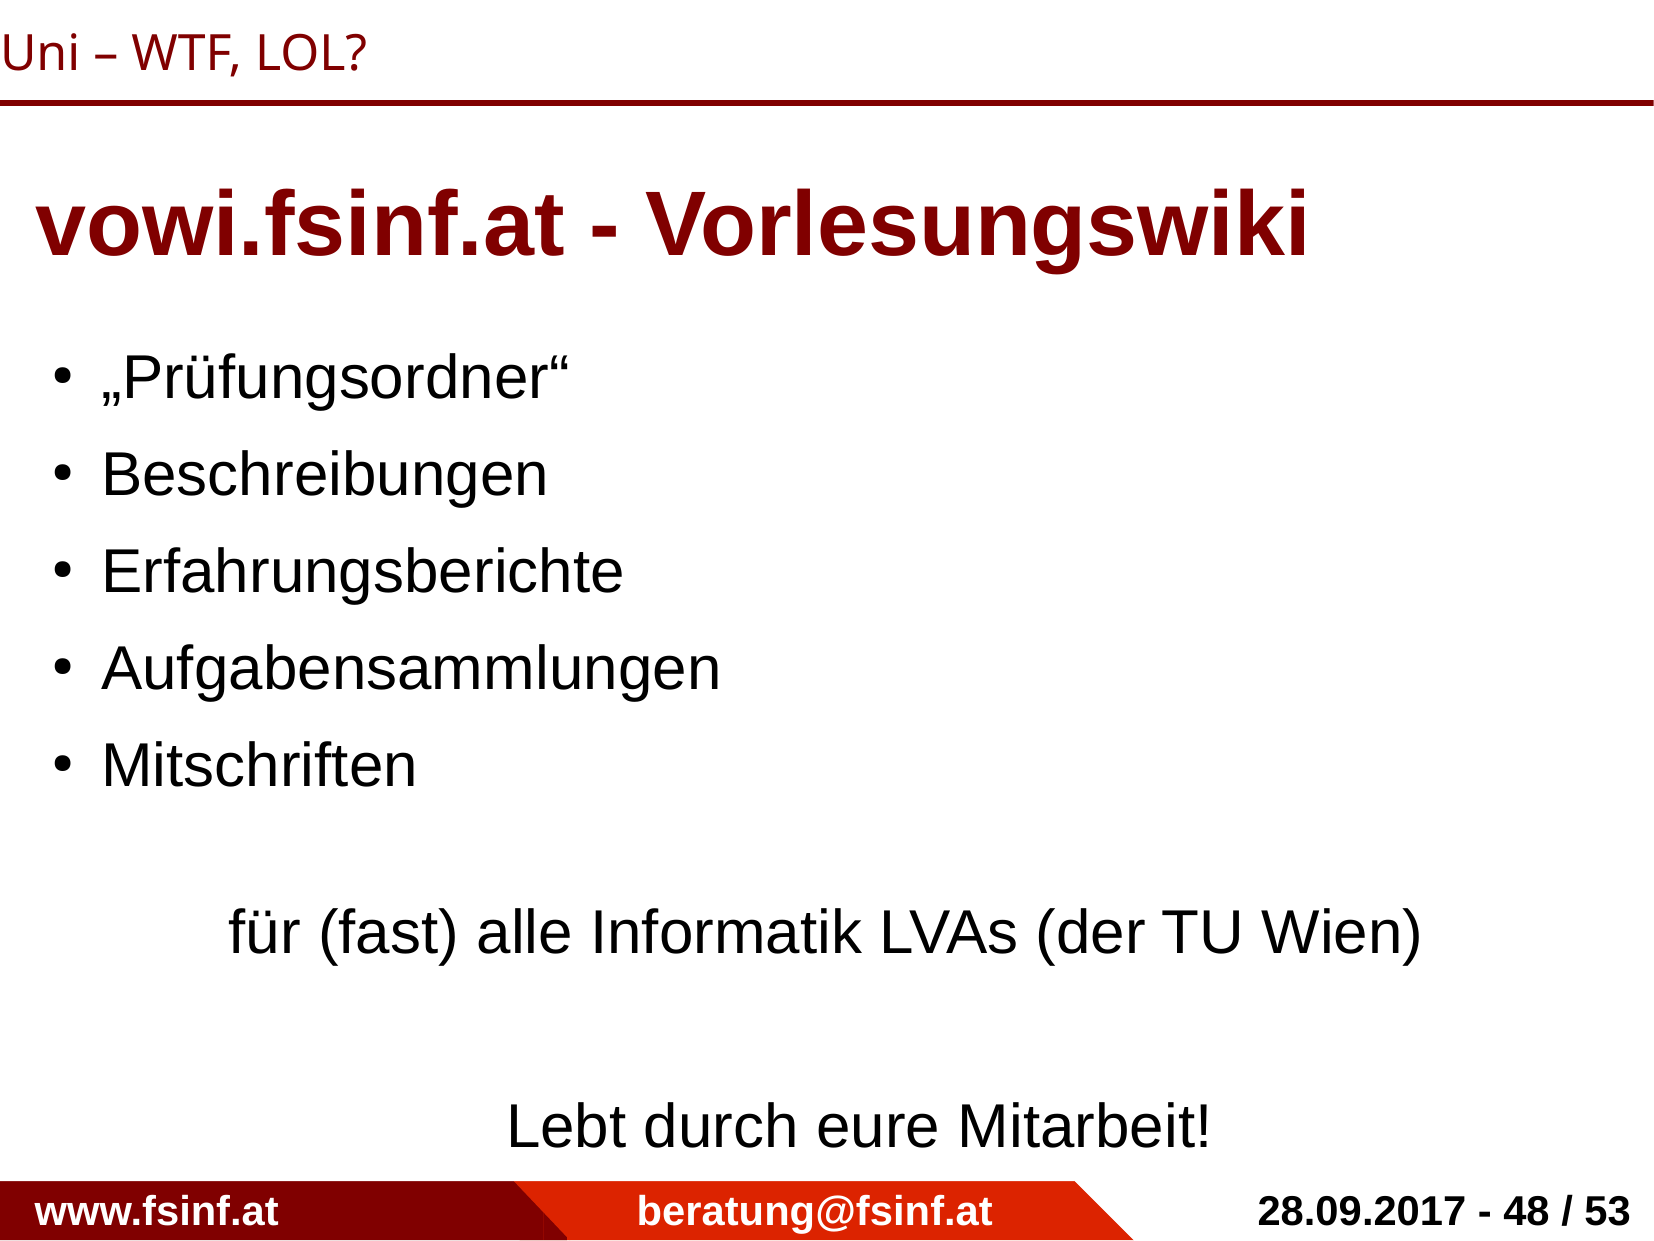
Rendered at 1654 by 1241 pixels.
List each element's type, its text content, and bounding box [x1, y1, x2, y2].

title vowi.fsinf.at - Vorlesungswiki [35, 120, 1619, 328]
list „Prüfungsordner“ Beschreibungen Erfahrungsberichte Aufgabensammlungen Mitschriften für (fast) alle Informatik LVAs (der TU Wien) Lebt durch eure Mitarbeit! [35, 342, 1619, 1162]
